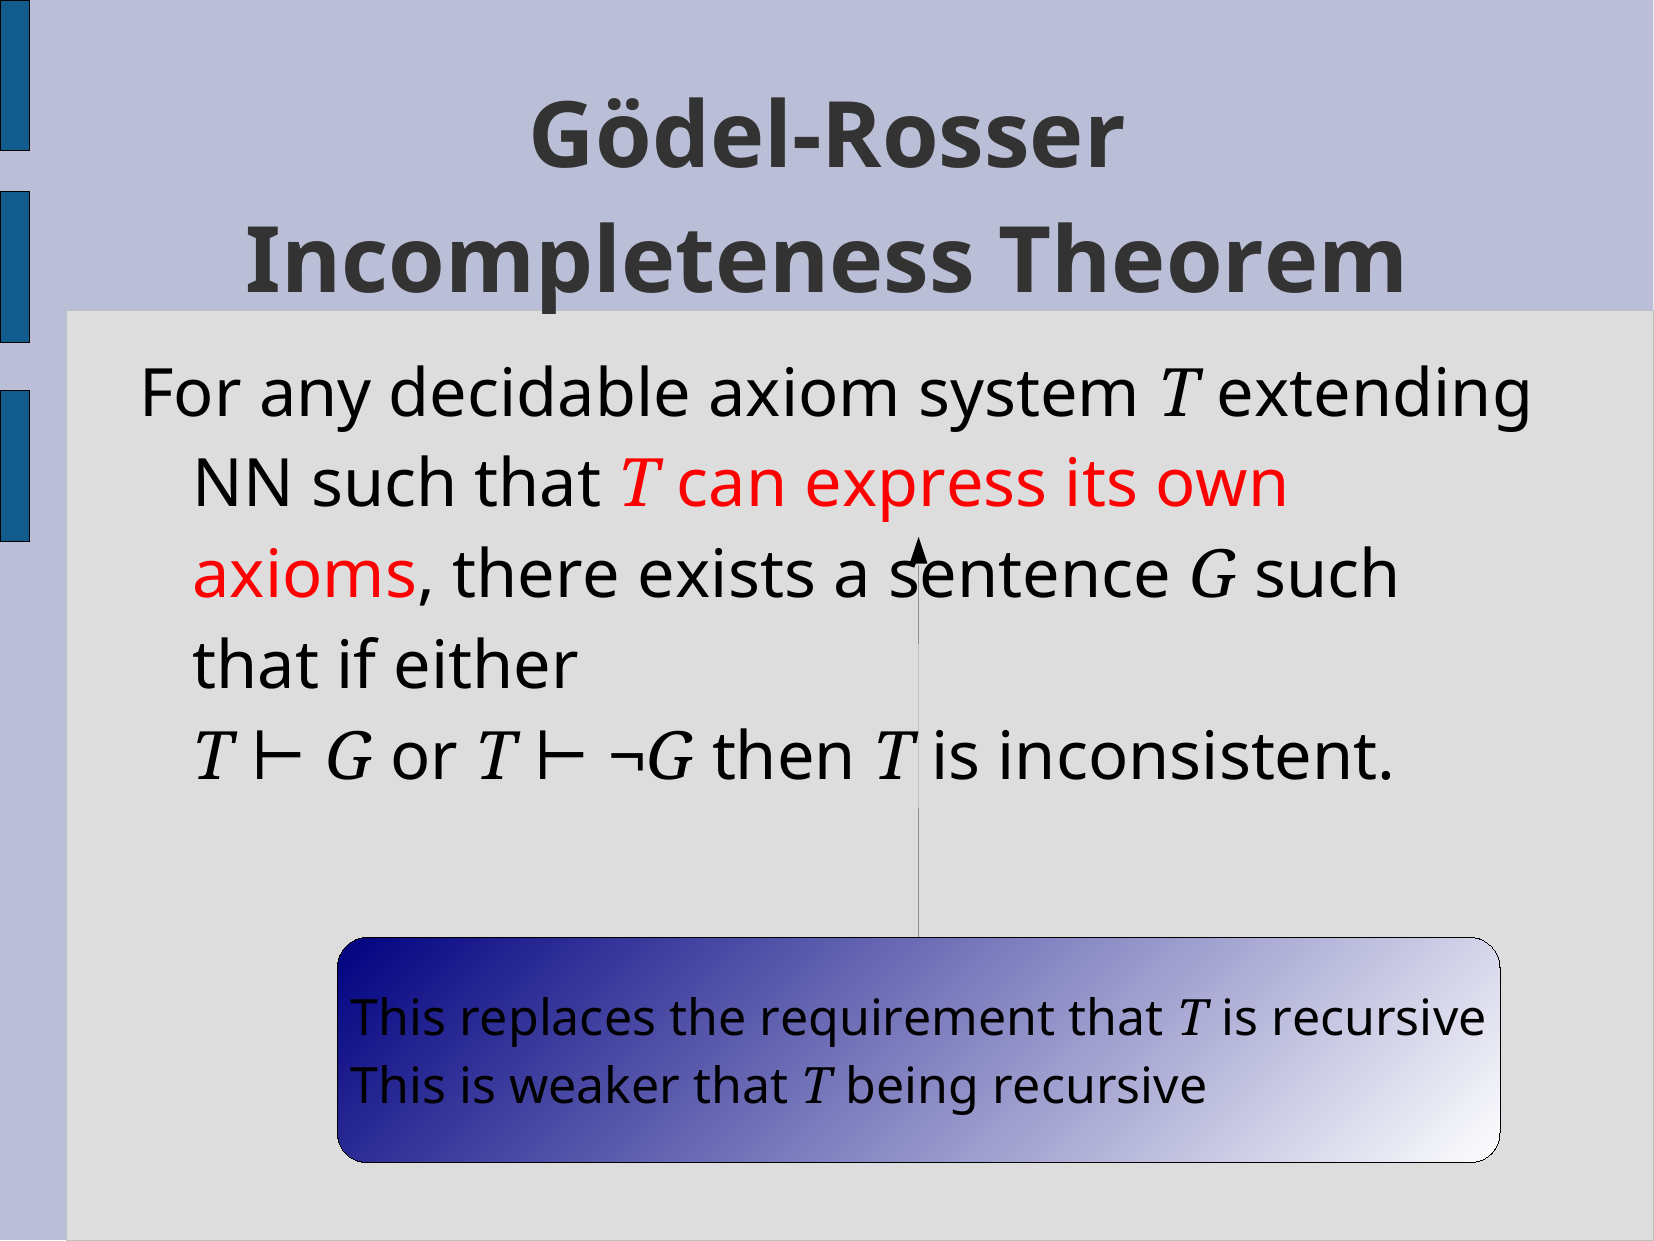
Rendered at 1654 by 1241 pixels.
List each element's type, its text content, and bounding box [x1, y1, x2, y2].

text_box This replaces the requirement that T is recursive This is weaker that T being recursive [337, 937, 1501, 1163]
title Gödel-Rosser Incompleteness Theorem [121, 55, 1534, 334]
list For any decidable axiom system T extending NN such that T can express its own axioms, there exists a sentence G such that if either T ⊢ G or T ⊢ ¬G then T is inconsistent. [121, 344, 1534, 864]
